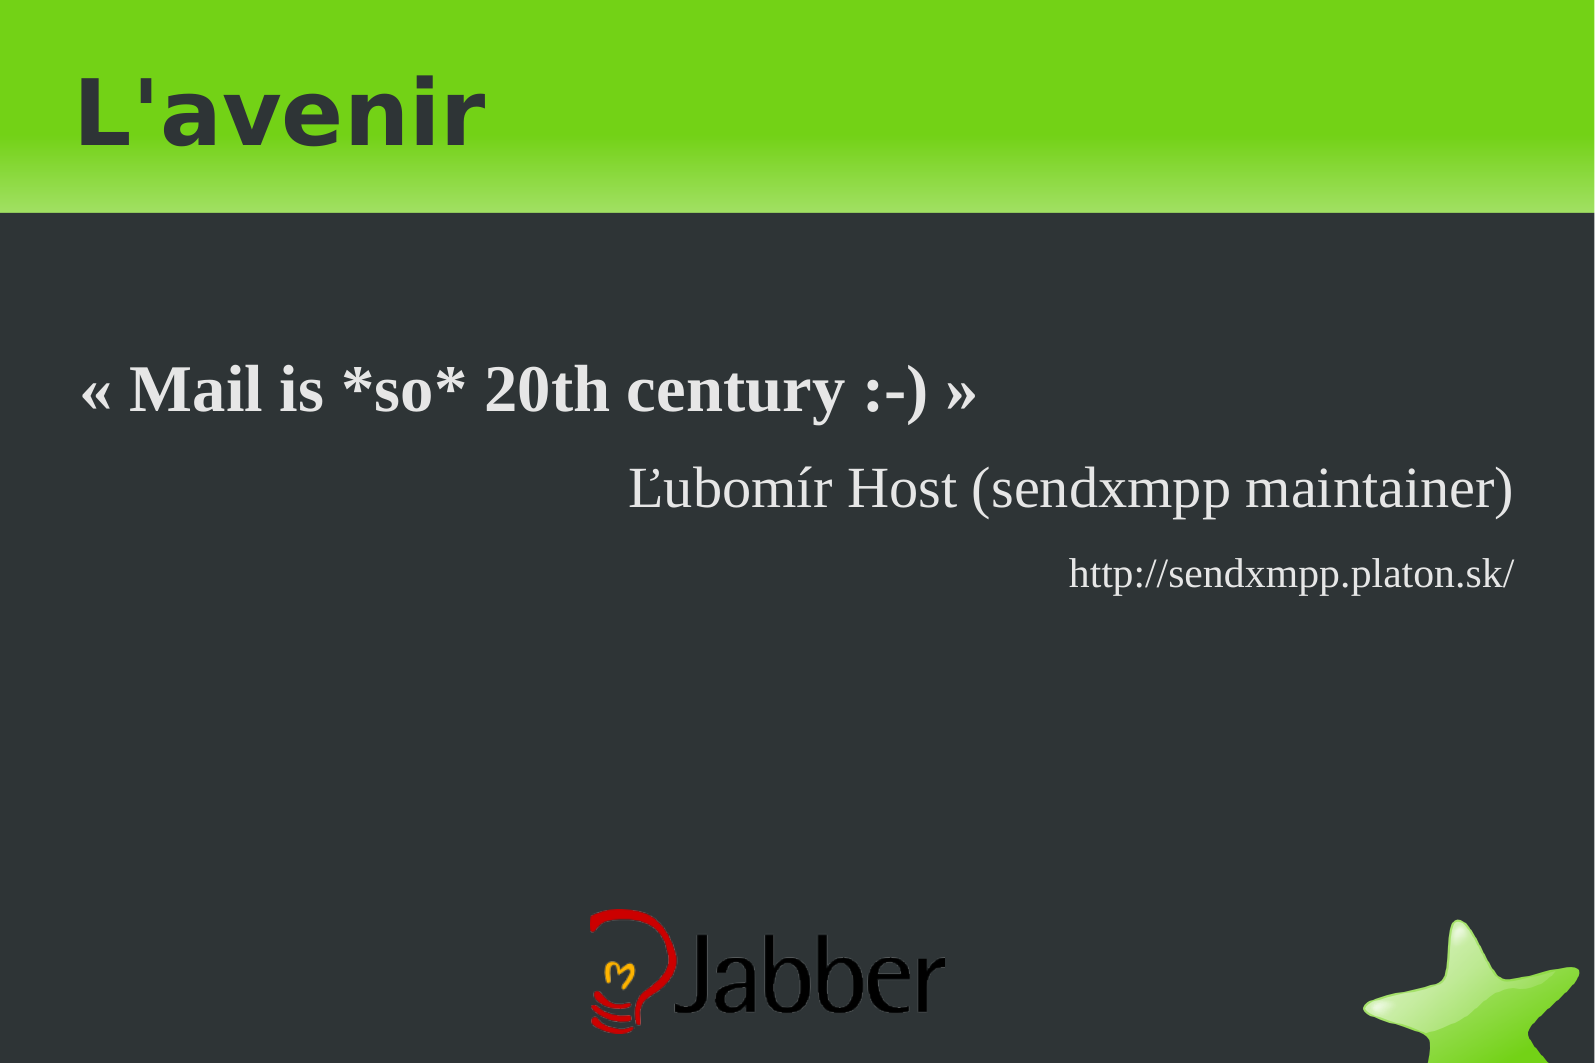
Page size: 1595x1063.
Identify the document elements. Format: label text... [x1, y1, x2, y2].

title L'avenir [74, 24, 1510, 203]
picture [0, 0, 1595, 1063]
list « Mail is *so* 20th century :-) » Ľubomír Host (sendxmpp maintainer) http://sendxmpp.platon.sk/ [79, 248, 1515, 951]
